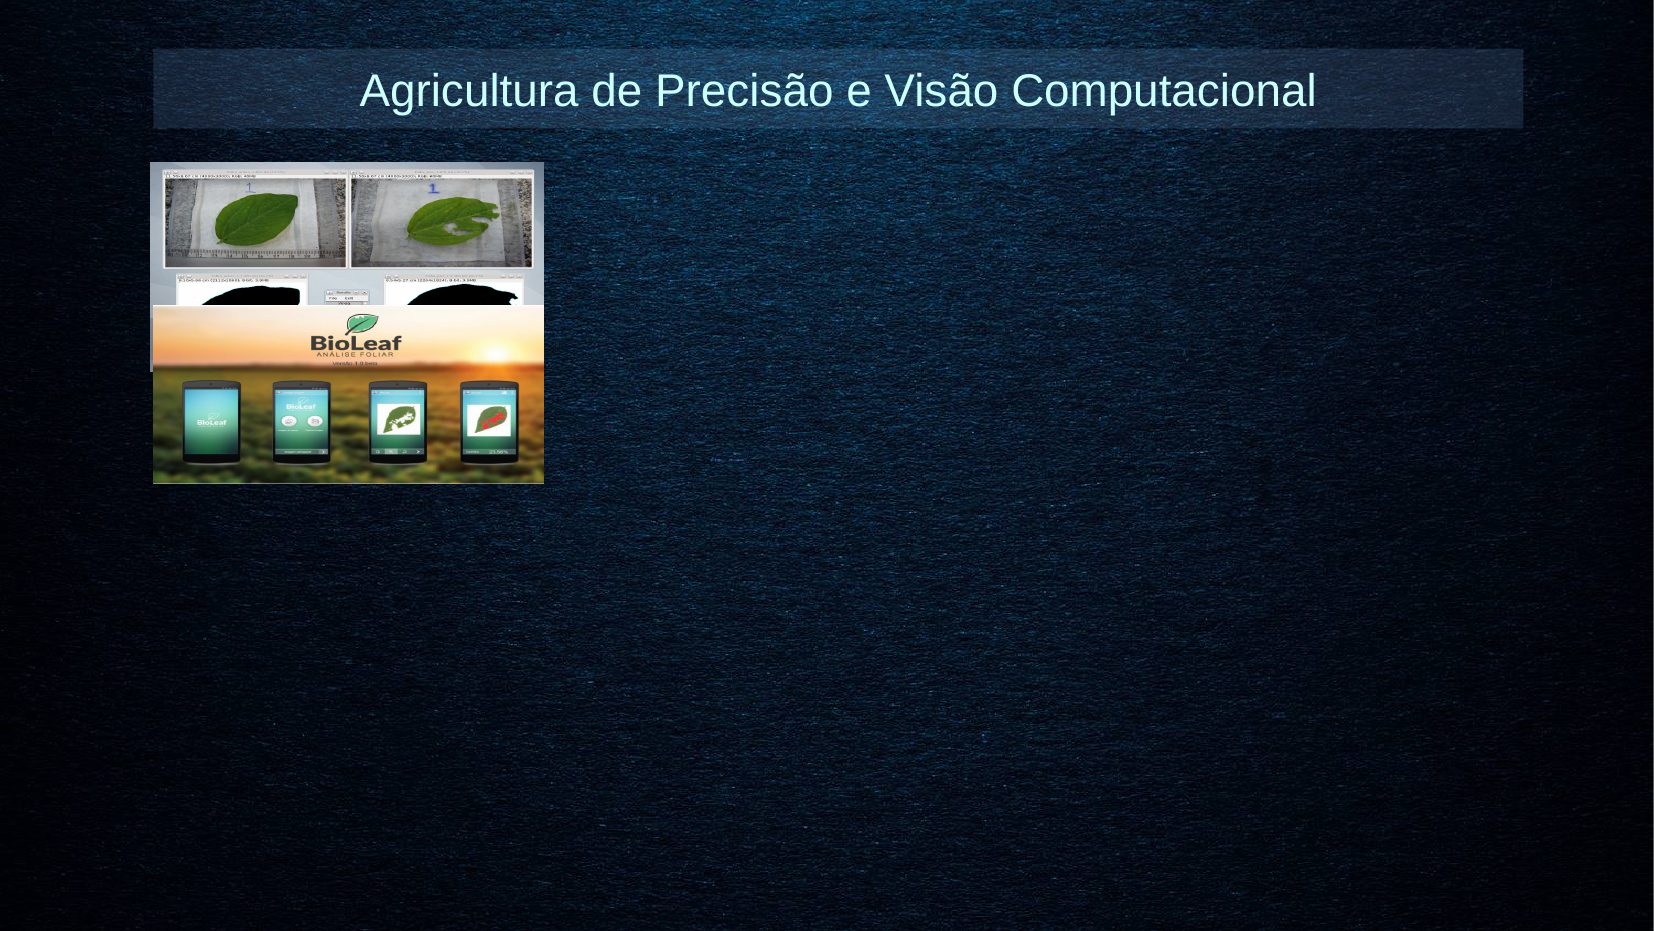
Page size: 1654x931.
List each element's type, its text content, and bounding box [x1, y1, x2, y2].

picture [0, 0, 1654, 931]
text_box Agricultura de Precisão e Visão Computacional [153, 48, 1524, 129]
